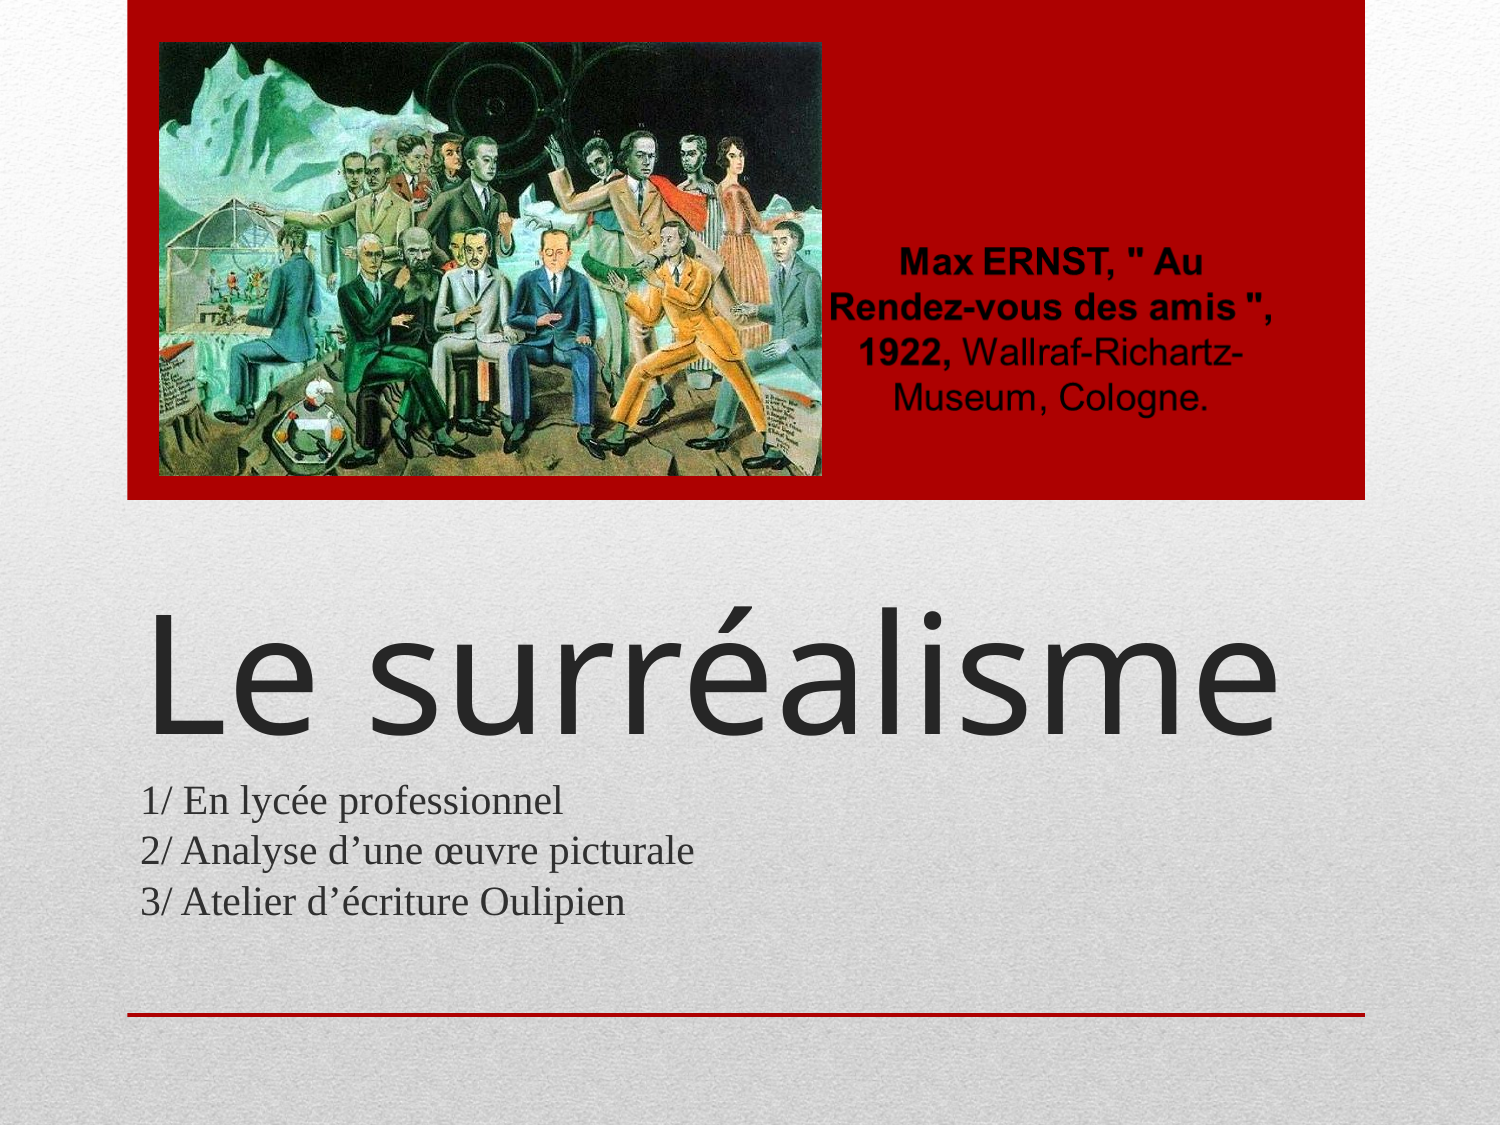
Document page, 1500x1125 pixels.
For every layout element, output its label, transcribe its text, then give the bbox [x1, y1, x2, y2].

subtitle 1/ En lycée professionnel 2/ Analyse d’une œuvre picturale 3/ Atelier d’écriture Oulipien [125, 774, 1251, 938]
title Le surréalisme [125, 525, 1363, 775]
picture [159, 42, 1295, 476]
